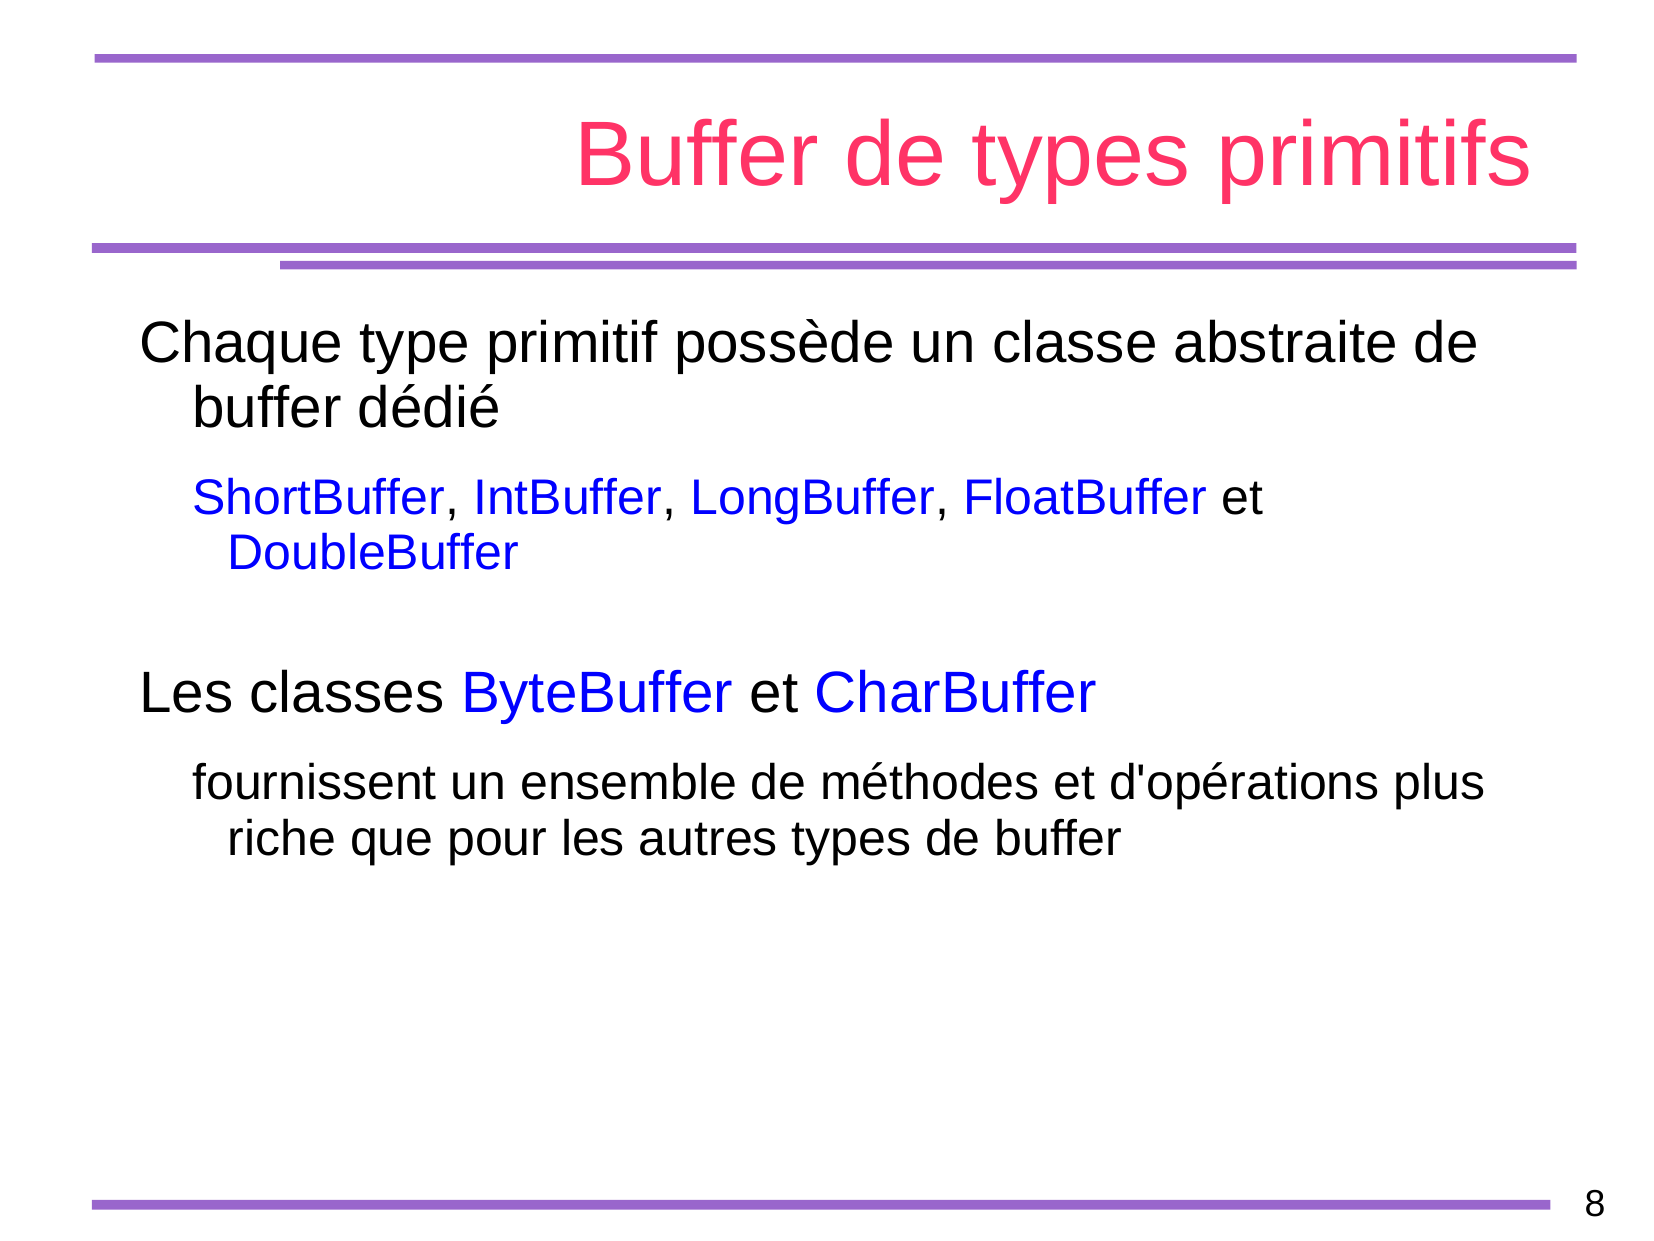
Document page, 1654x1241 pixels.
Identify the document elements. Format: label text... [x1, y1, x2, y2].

title Buffer de types primitifs [121, 49, 1534, 257]
list Chaque type primitif possède un classe abstraite de buffer dédié ShortBuffer, IntBuffer, LongBuffer, FloatBuffer et DoubleBuffer Les classes ByteBuffer et CharBuffer fournissent un ensemble de méthodes et d'opérations plus riche que pour les autres types de buffer [121, 309, 1534, 1162]
